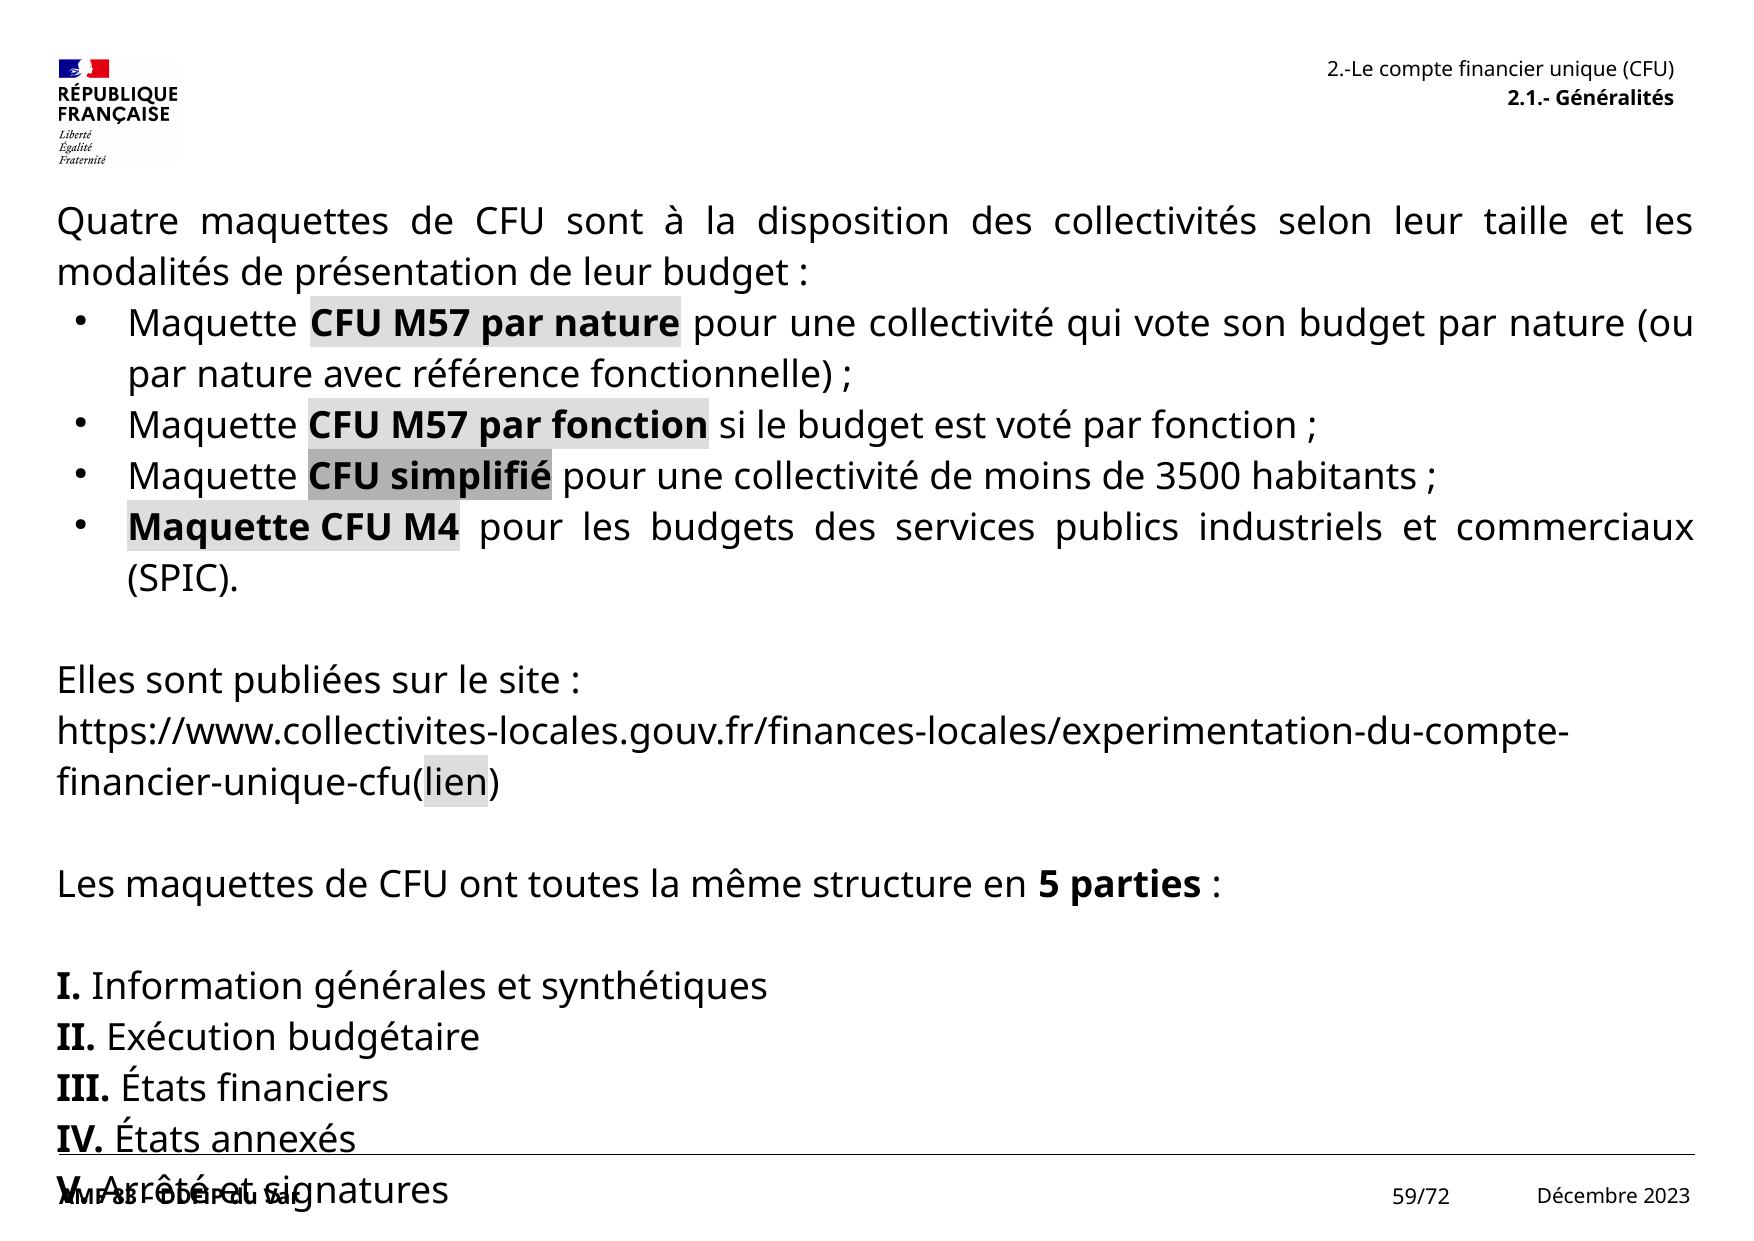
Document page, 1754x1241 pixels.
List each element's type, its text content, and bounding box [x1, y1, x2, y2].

picture [59, 59, 178, 94]
text_box 2.-Le compte financier unique (CFU) 2.1.- Généralités [220, 47, 1689, 130]
list Quatre maquettes de CFU sont à la disposition des collectivités selon leur taille et les modalités de présentation de leur budget : Maquette CFU M57 par nature pour une collectivité qui vote son budget par nature (ou par nature avec référence fonctionnelle) ; Maquette CFU M57 par fonction si le budget est voté par fonction ; Maquette CFU simplifié pour une collectivité de moins de 3500 habitants ; Maquette CFU M4 pour les budgets des services publics industriels et commerciaux (SPIC). Elles sont publiées sur le site : https://www.collectivites-locales.gouv.fr/finances-locales/experimentation-du-compte-financier-unique-cfu(lien) Les maquettes de CFU ont toutes la même structure en 5 parties : I. Information générales et synthétiques II. Exécution budgétaire III. États financiers IV. États annexés V. Arrêté et signatures [56, 94, 1696, 1074]
